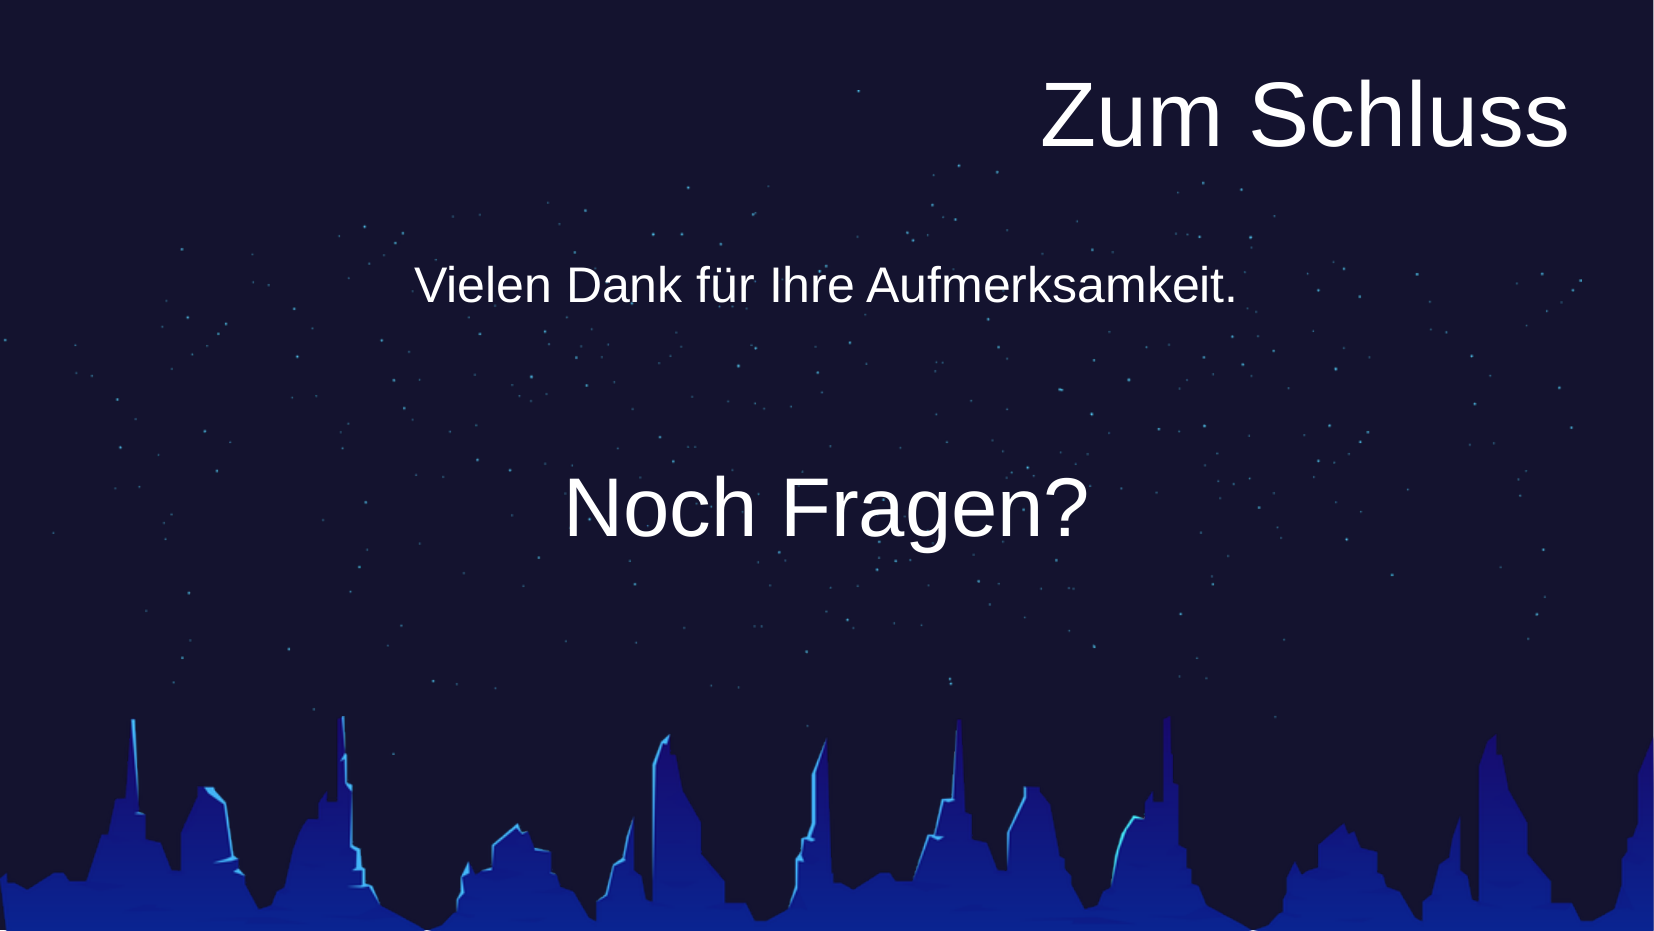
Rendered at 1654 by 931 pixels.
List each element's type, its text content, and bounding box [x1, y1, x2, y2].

title Zum Schluss [82, 42, 1571, 187]
picture [0, 90, 1654, 931]
subtitle Vielen Dank für Ihre Aufmerksamkeit. Noch Fragen? [82, 201, 1571, 848]
